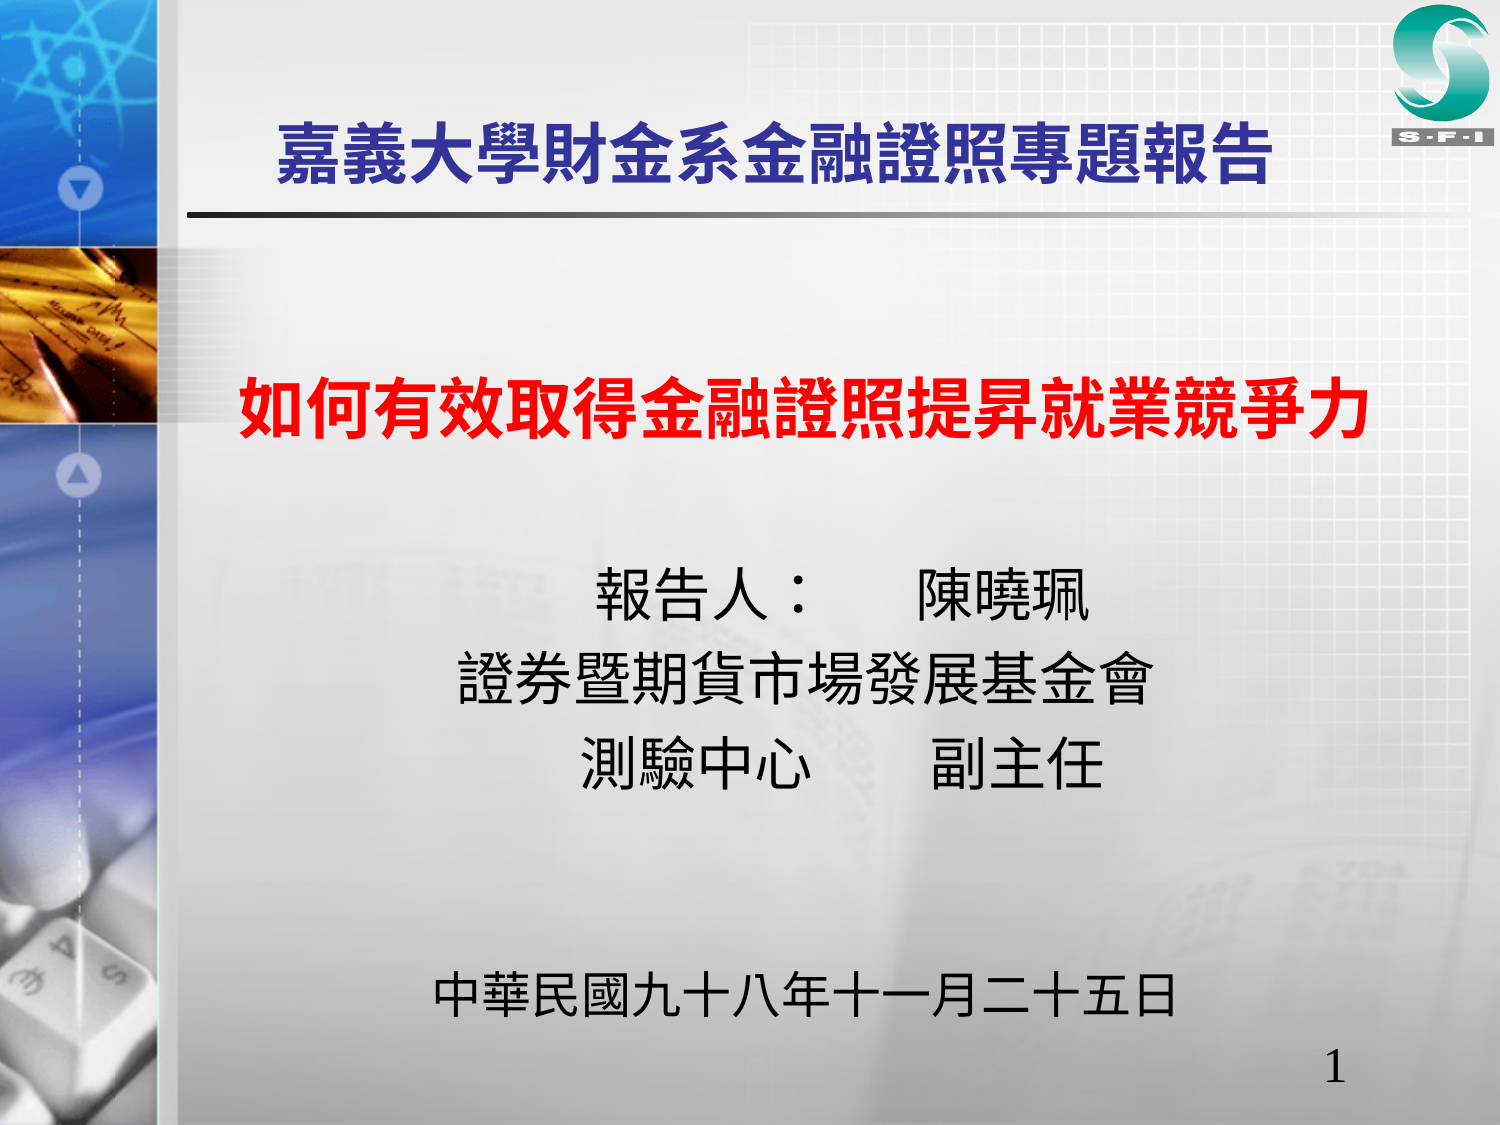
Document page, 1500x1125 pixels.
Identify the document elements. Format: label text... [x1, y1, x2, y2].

list 如何有效取得金融證照提昇就業競爭力 報告人： 陳曉珮 證券暨期貨市場發展基金會 測驗中心 副主任 中華民國九十八年十一月二十五日 [212, 262, 1400, 1038]
title 嘉義大學財金系金融證照專題報告 [188, 101, 1363, 201]
picture [0, 0, 1500, 1125]
